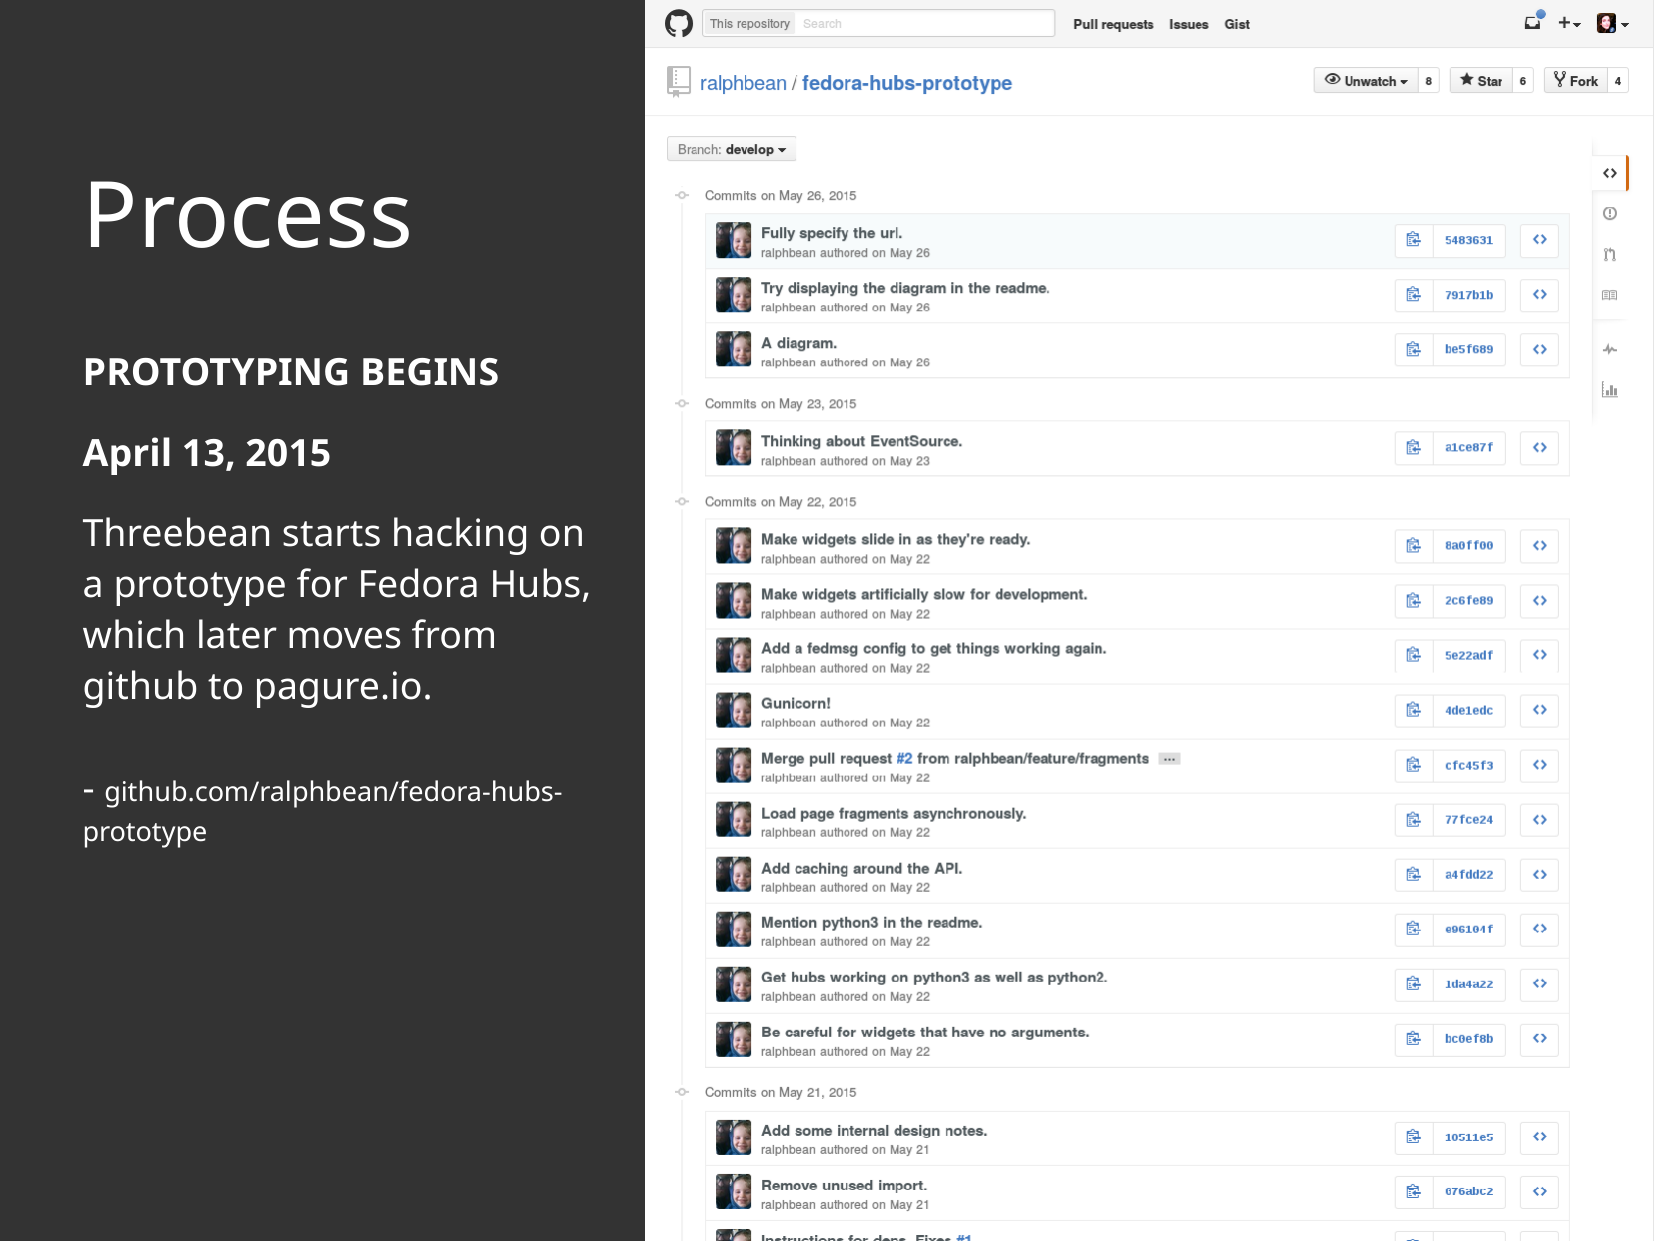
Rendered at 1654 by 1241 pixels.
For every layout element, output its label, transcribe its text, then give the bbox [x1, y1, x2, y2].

list PROTOTYPING BEGINS April 13, 2015 Threebean starts hacking on a prototype for Fedora Hubs, which later moves from github to pagure.io. - github.com/ralphbean/fedora-hubs-prototype [82, 345, 601, 1141]
picture [645, 0, 1653, 1241]
title Process [82, 108, 645, 316]
